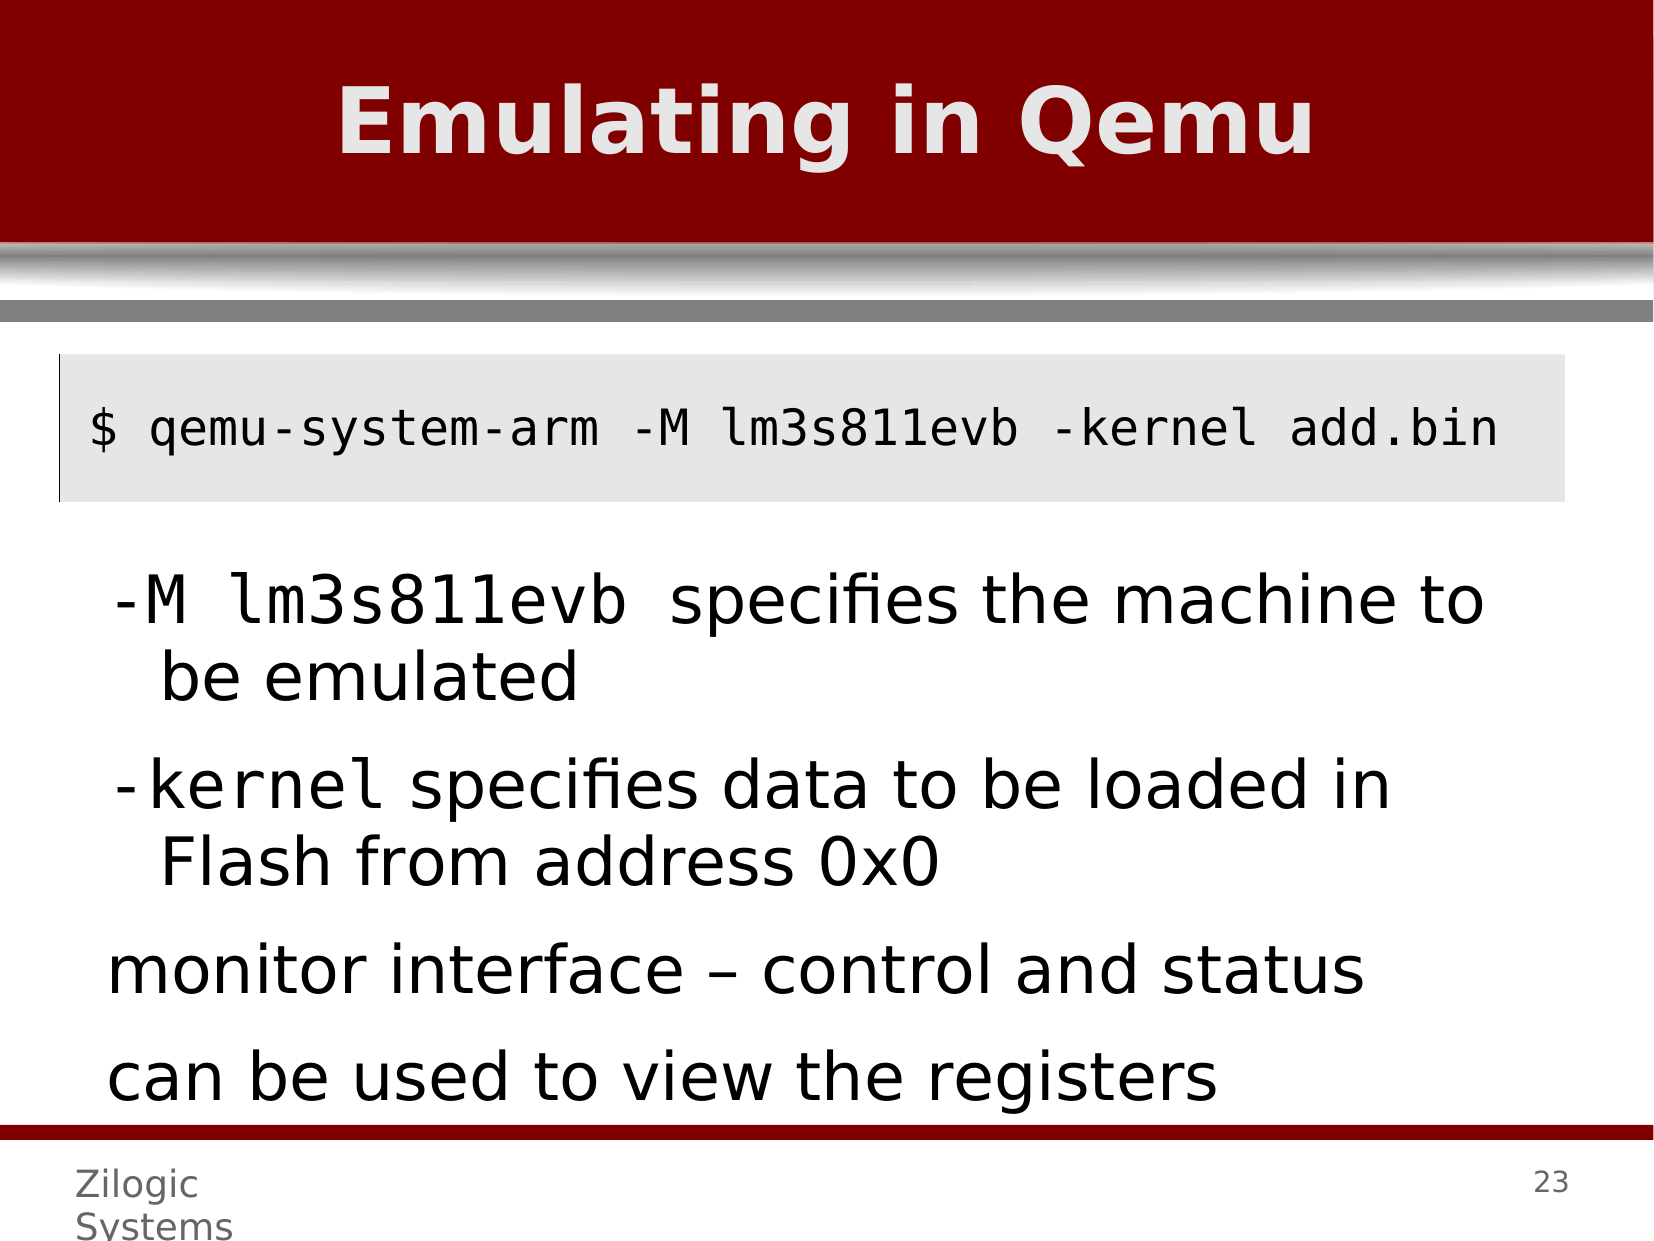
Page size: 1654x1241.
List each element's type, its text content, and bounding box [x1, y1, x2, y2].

text_box $ qemu-system-arm -M lm3s811evb -kernel add.bin [60, 354, 1565, 502]
list -M lm3s811evb specifies the machine to be emulated -kernel specifies data to be loaded in Flash from address 0x0 monitor interface – control and status can be used to view the registers [88, 561, 1572, 1117]
title Emulating in Qemu [82, 26, 1571, 218]
